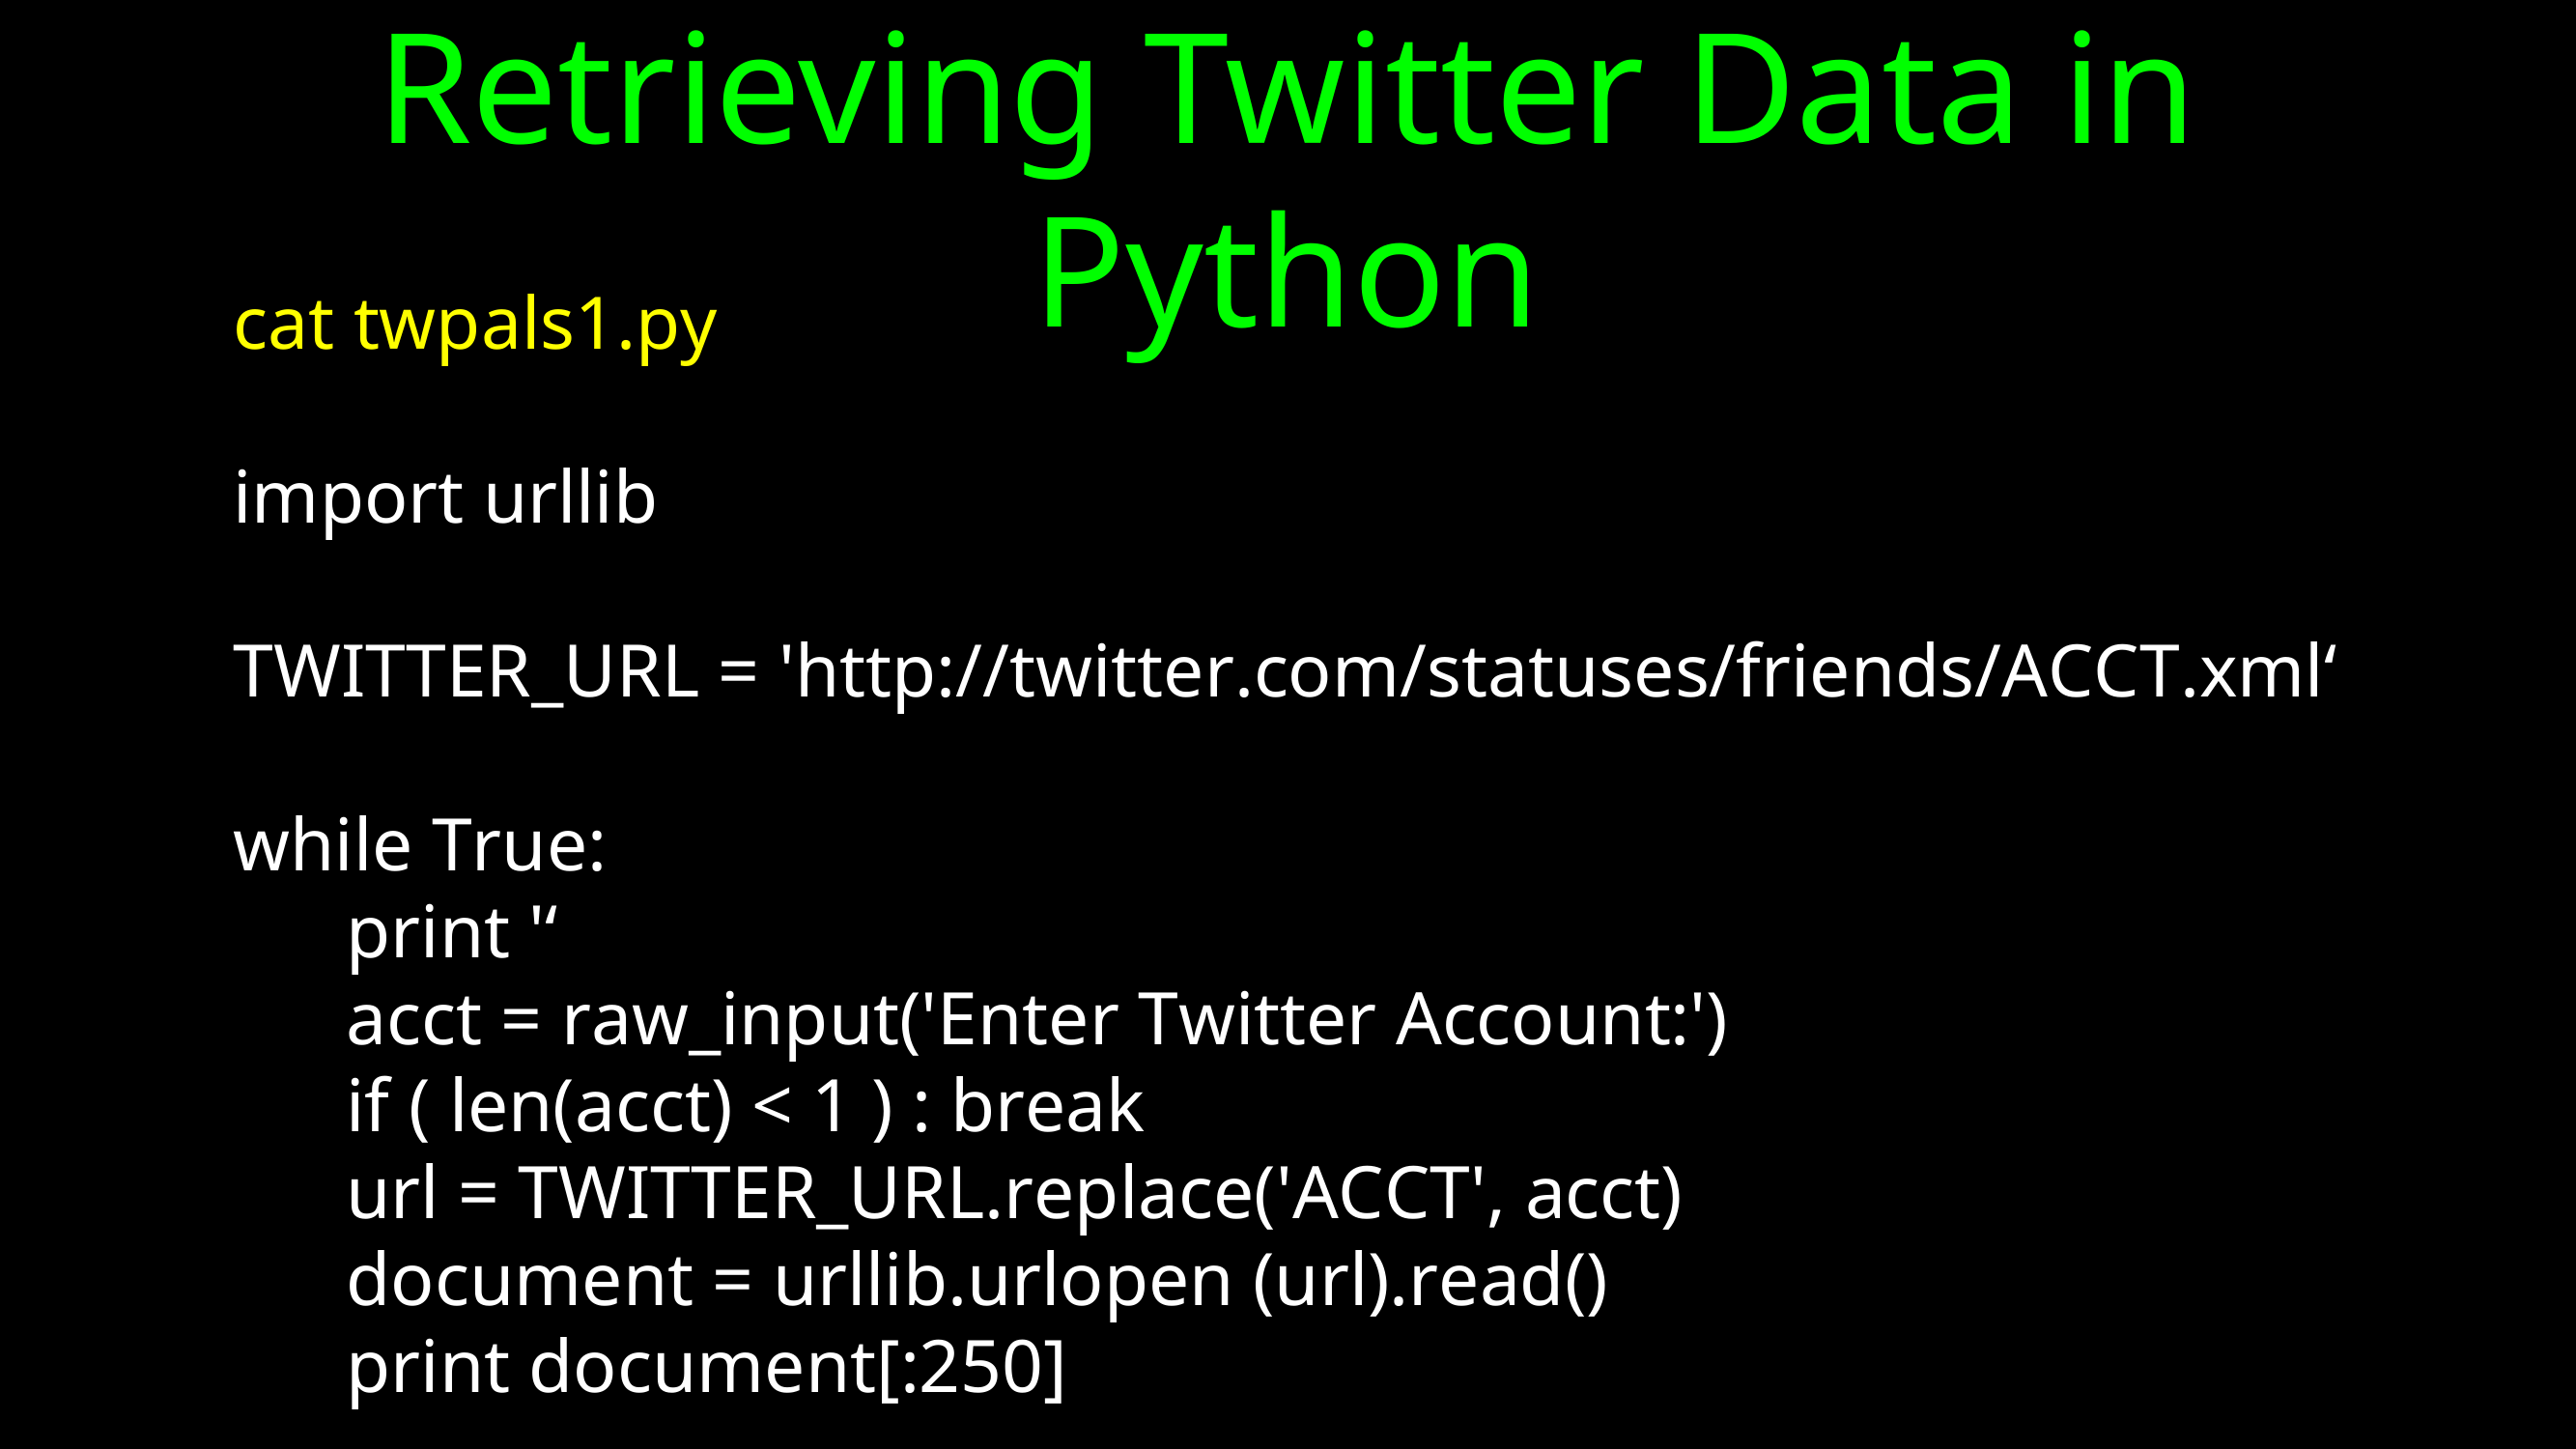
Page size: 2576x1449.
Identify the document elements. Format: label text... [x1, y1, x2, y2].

title Retrieving Twitter Data in Python [183, 38, 2392, 310]
text_box cat twpals1.py import urllib TWITTER_URL = 'http://twitter.com/statuses/friends/ACCT.xml‘ while True: print '‘ acct = raw_input('Enter Twitter Account:') if ( len(acct) < 1 ) : break url = TWITTER_URL.replace('ACCT', acct) document = urllib.urlopen (url).read() print document[:250] [233, 276, 2339, 1407]
